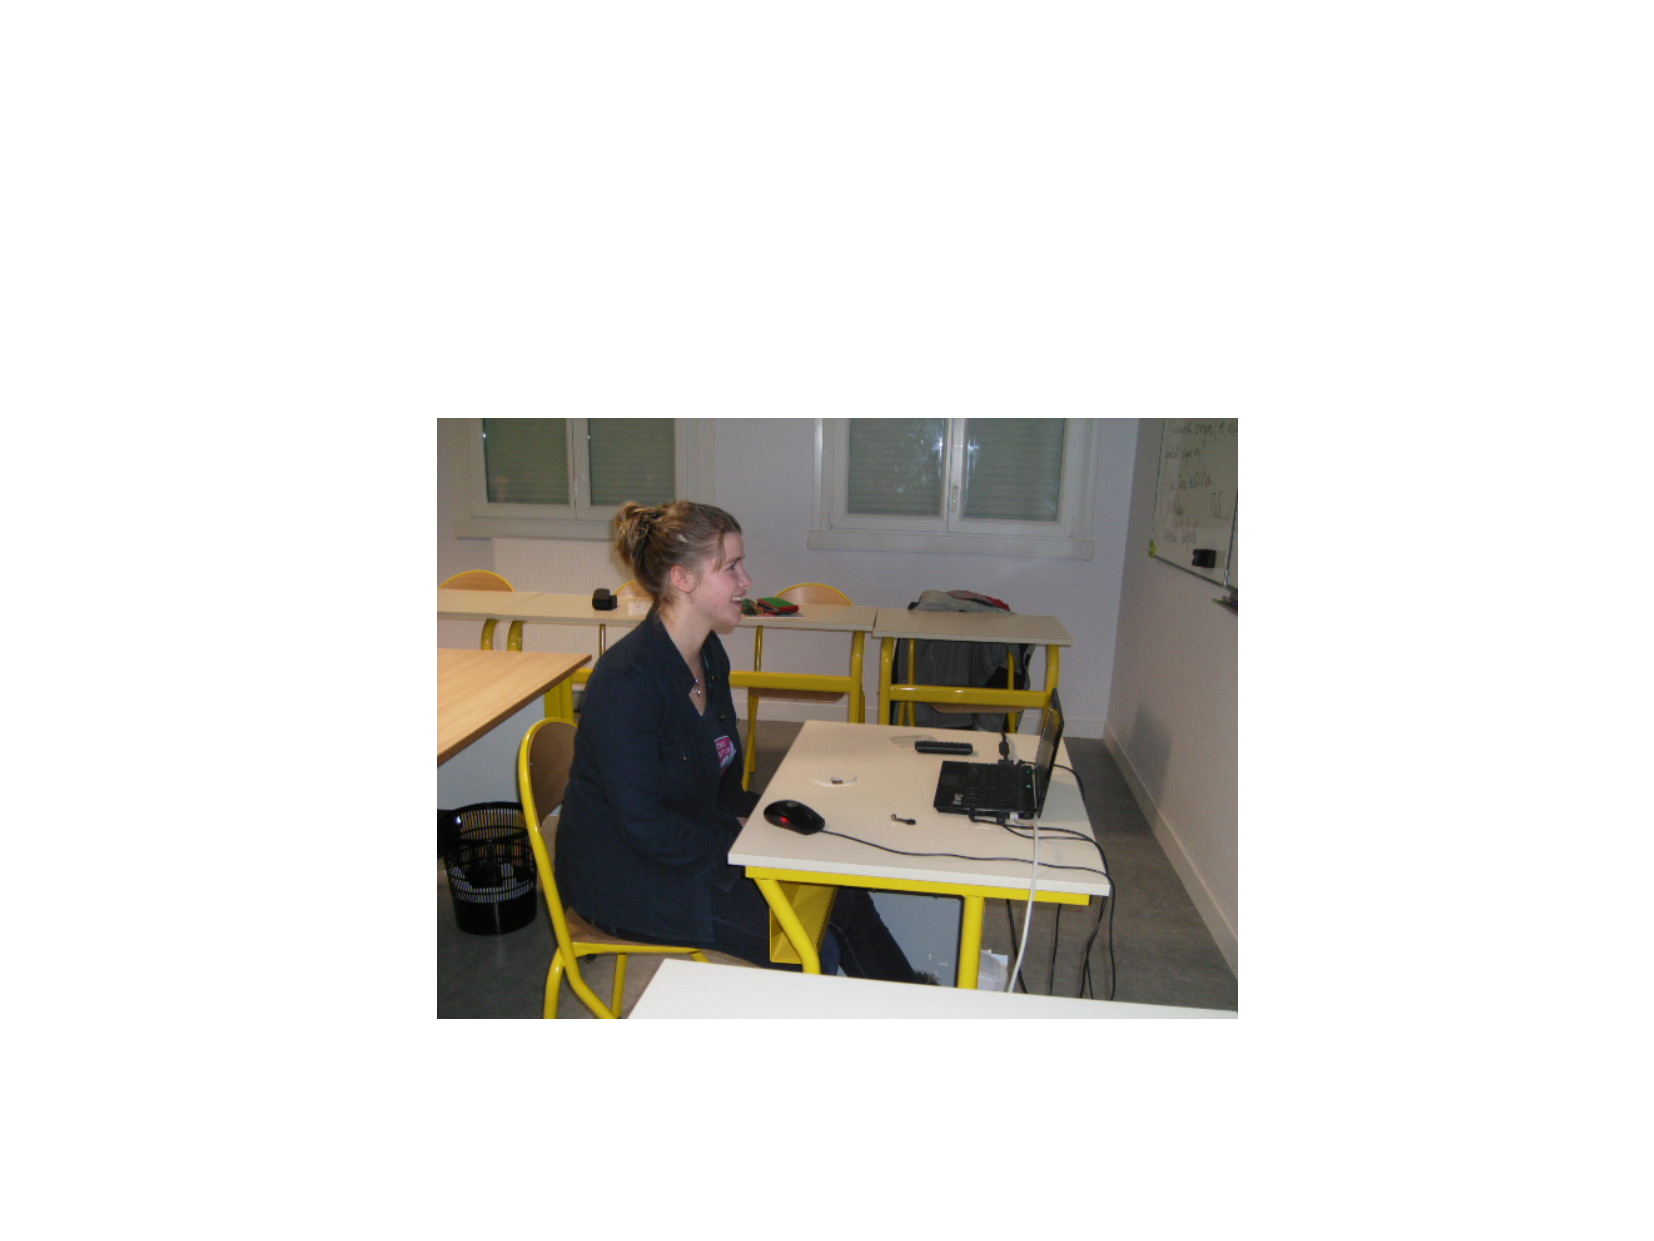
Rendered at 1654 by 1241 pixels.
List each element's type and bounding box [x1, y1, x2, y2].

picture [437, 418, 1238, 1019]
